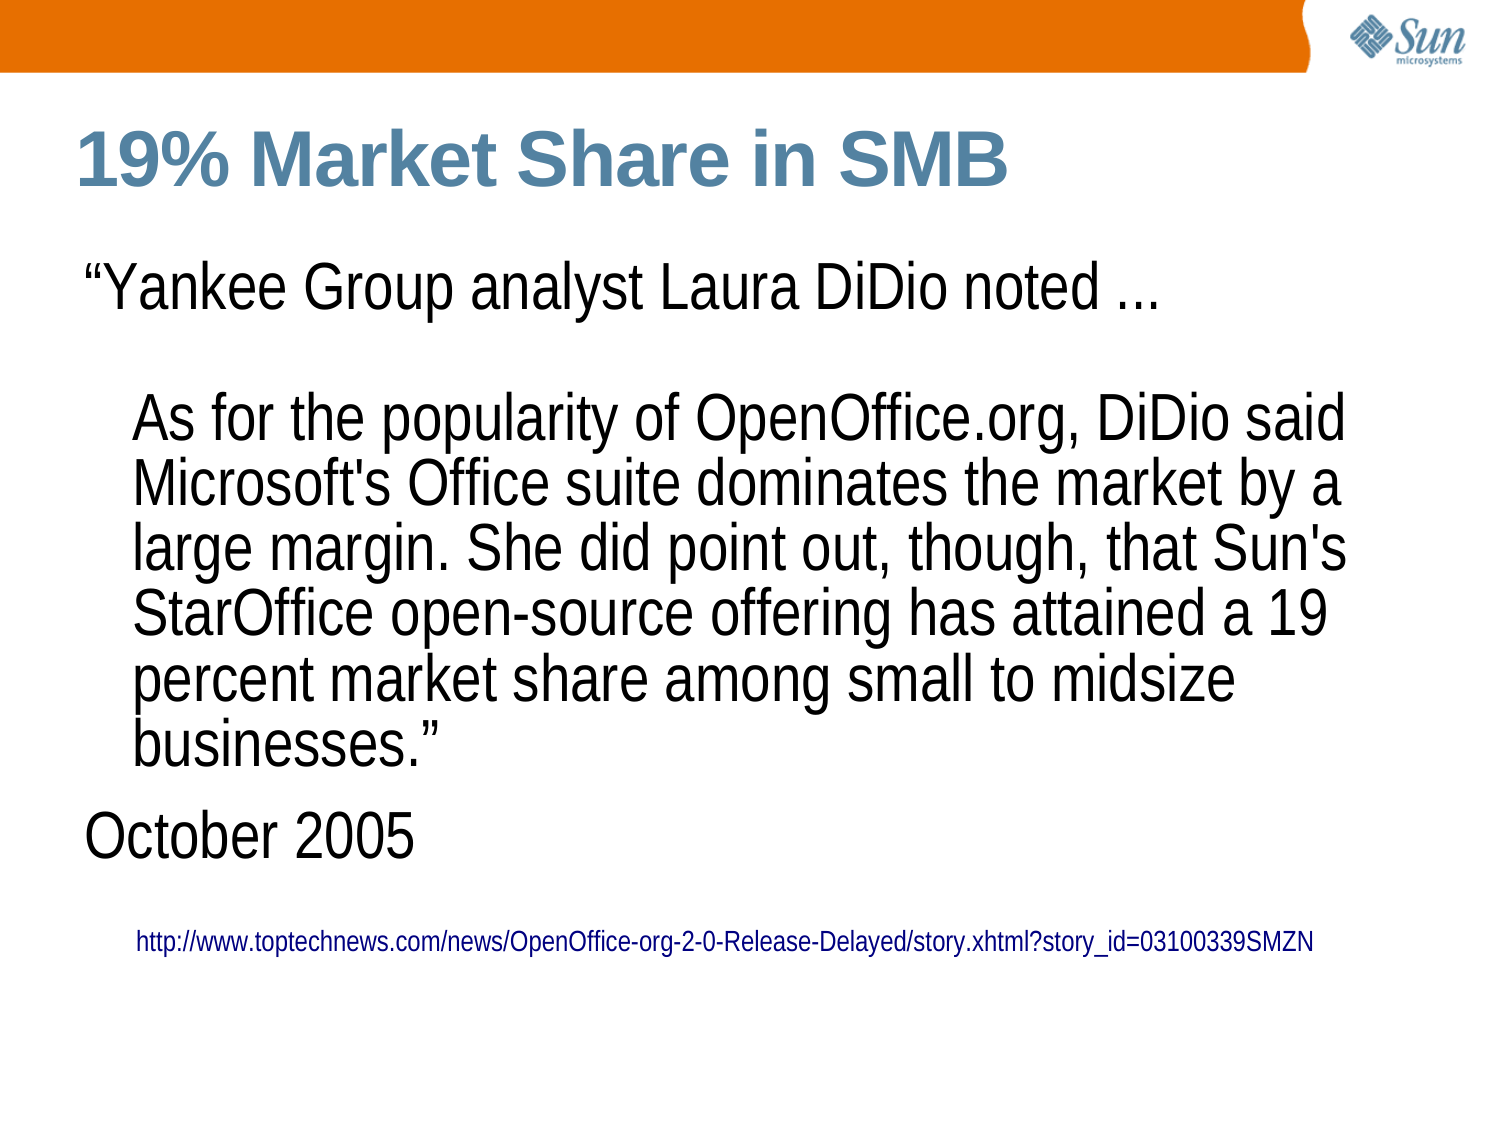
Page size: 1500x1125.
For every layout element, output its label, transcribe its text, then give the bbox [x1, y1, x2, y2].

list “Yankee Group analyst Laura DiDio noted ... As for the popularity of OpenOffice.org, DiDio said Microsoft's Office suite dominates the market by a large margin. She did point out, though, that Sun's StarOffice open-source offering has attained a 19 percent market share among small to midsize businesses.” October 2005 [64, 257, 1402, 1017]
picture [0, 0, 1500, 75]
text_box http://www.toptechnews.com/news/OpenOffice-org-2-0-Release-Delayed/story.xhtml?story_id=03100339SMZN [116, 928, 1366, 962]
title 19% Market Share in SMB [75, 122, 1438, 228]
